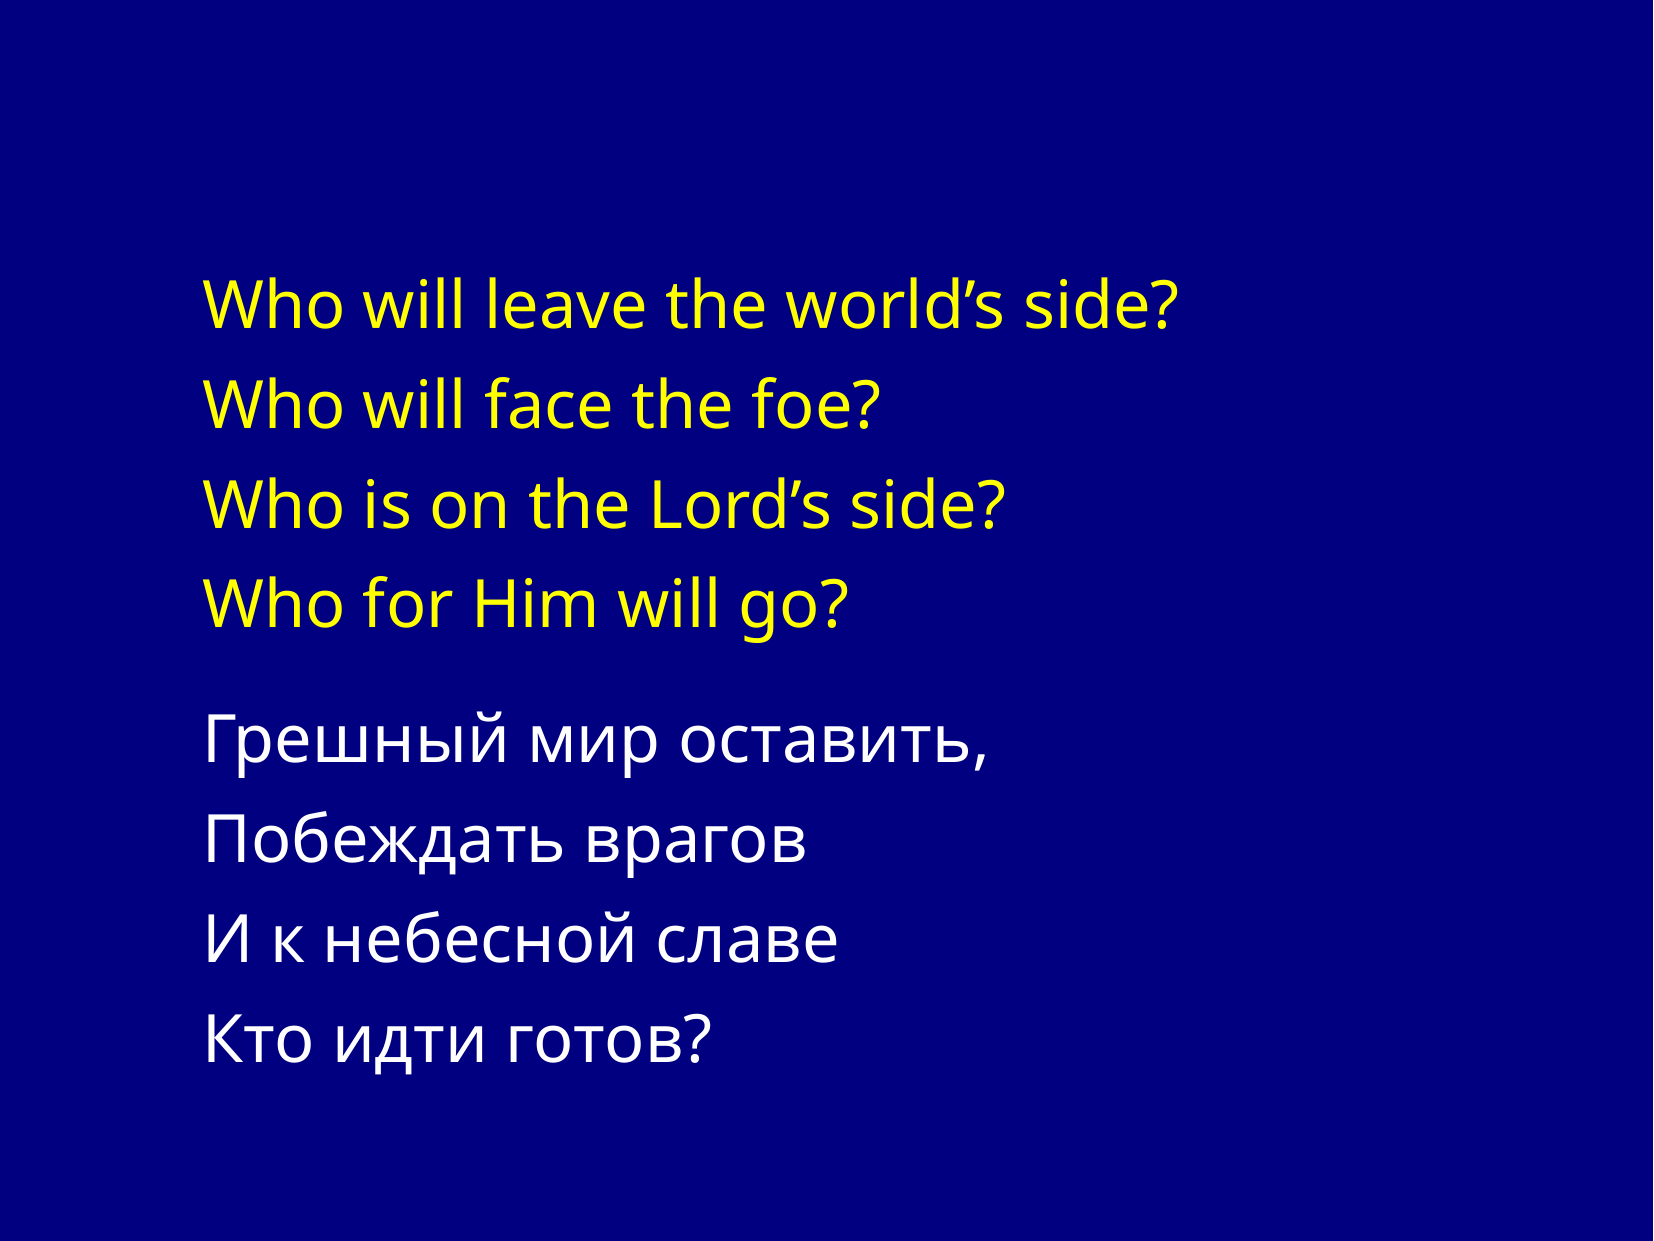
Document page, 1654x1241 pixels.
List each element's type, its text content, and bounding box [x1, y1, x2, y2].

text_box Грешный мир оставить, Побеждать врагов И к небесной славе Кто идти готов? [75, 675, 1576, 1163]
text_box Who will leave the world’s side? Who will face the foe? Who is on the Lord’s side? Who for Him will go? [75, 150, 1576, 638]
